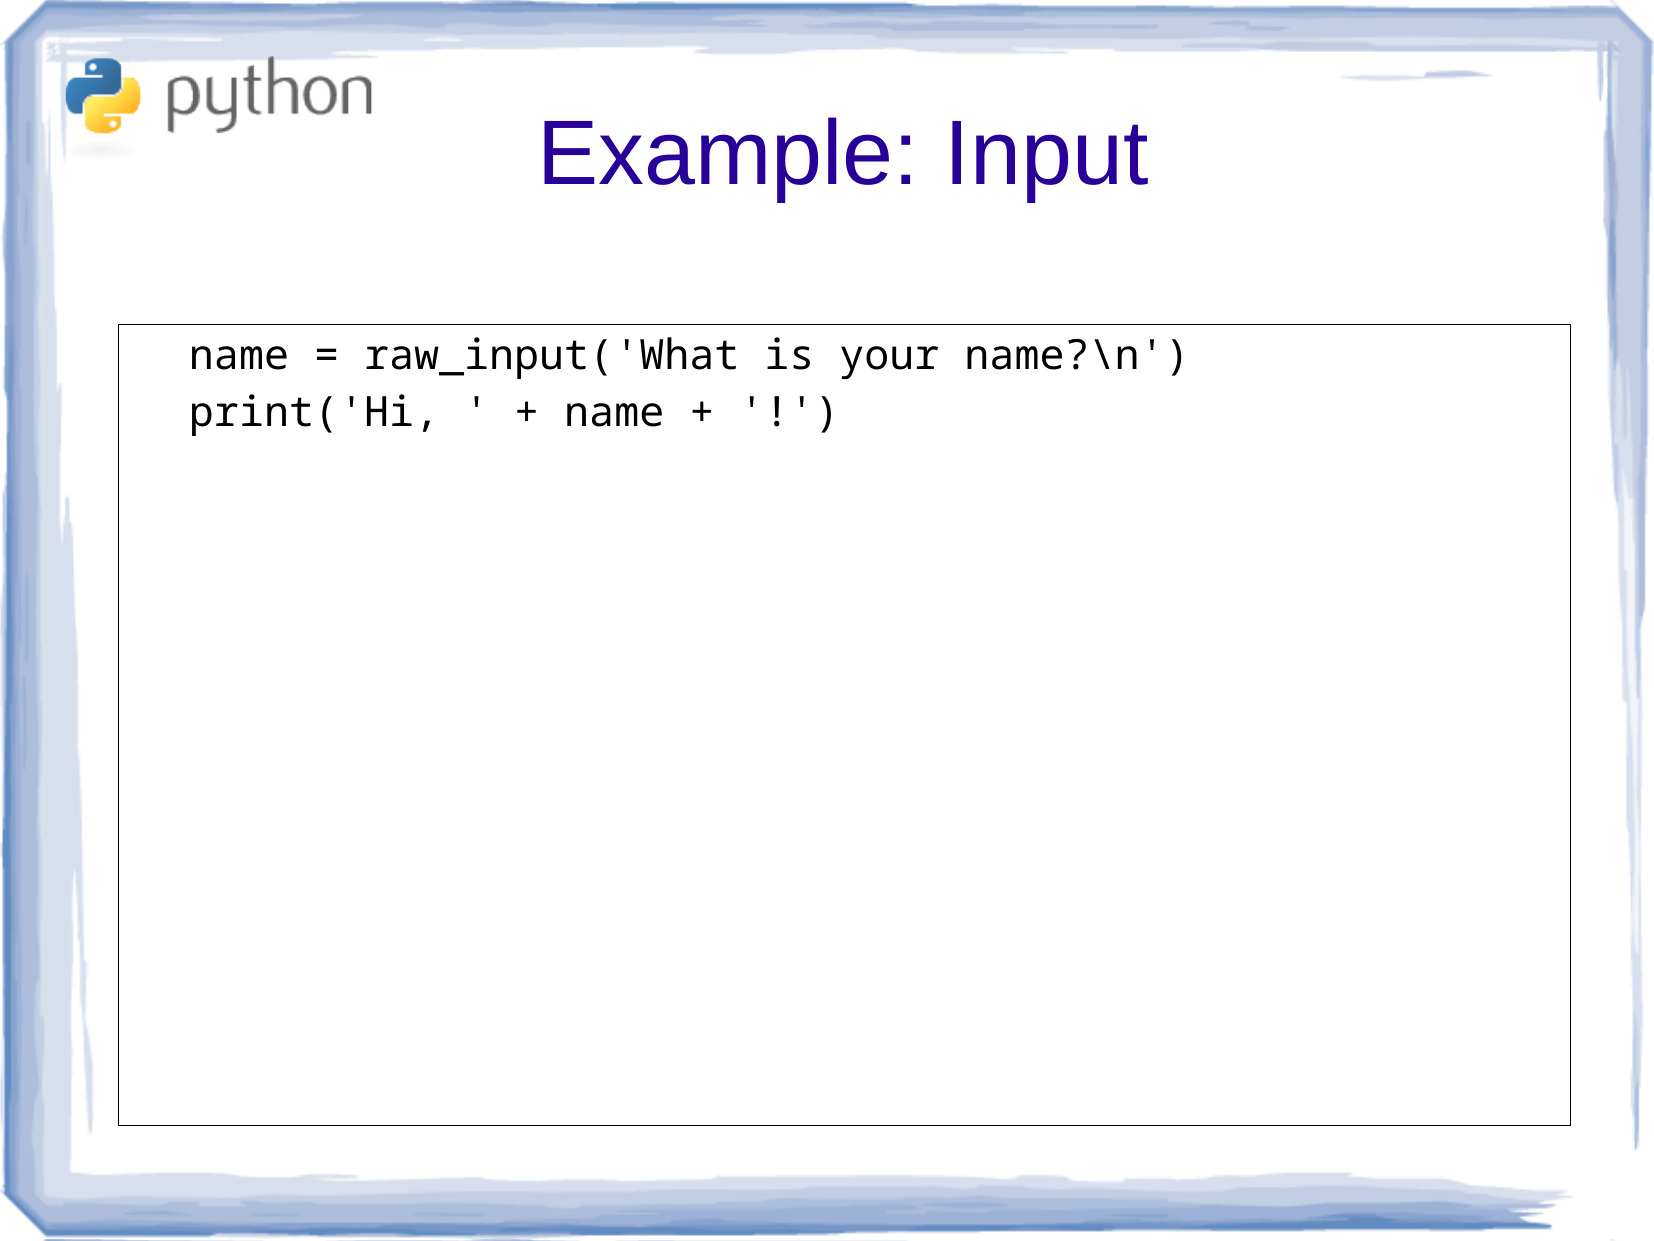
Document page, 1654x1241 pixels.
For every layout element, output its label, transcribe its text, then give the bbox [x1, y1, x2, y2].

title Example: Input [82, 49, 1571, 257]
picture [0, 0, 1654, 1241]
list name = raw_input('What is your name?\n') print('Hi, ' + name + '!') [118, 324, 1571, 1126]
